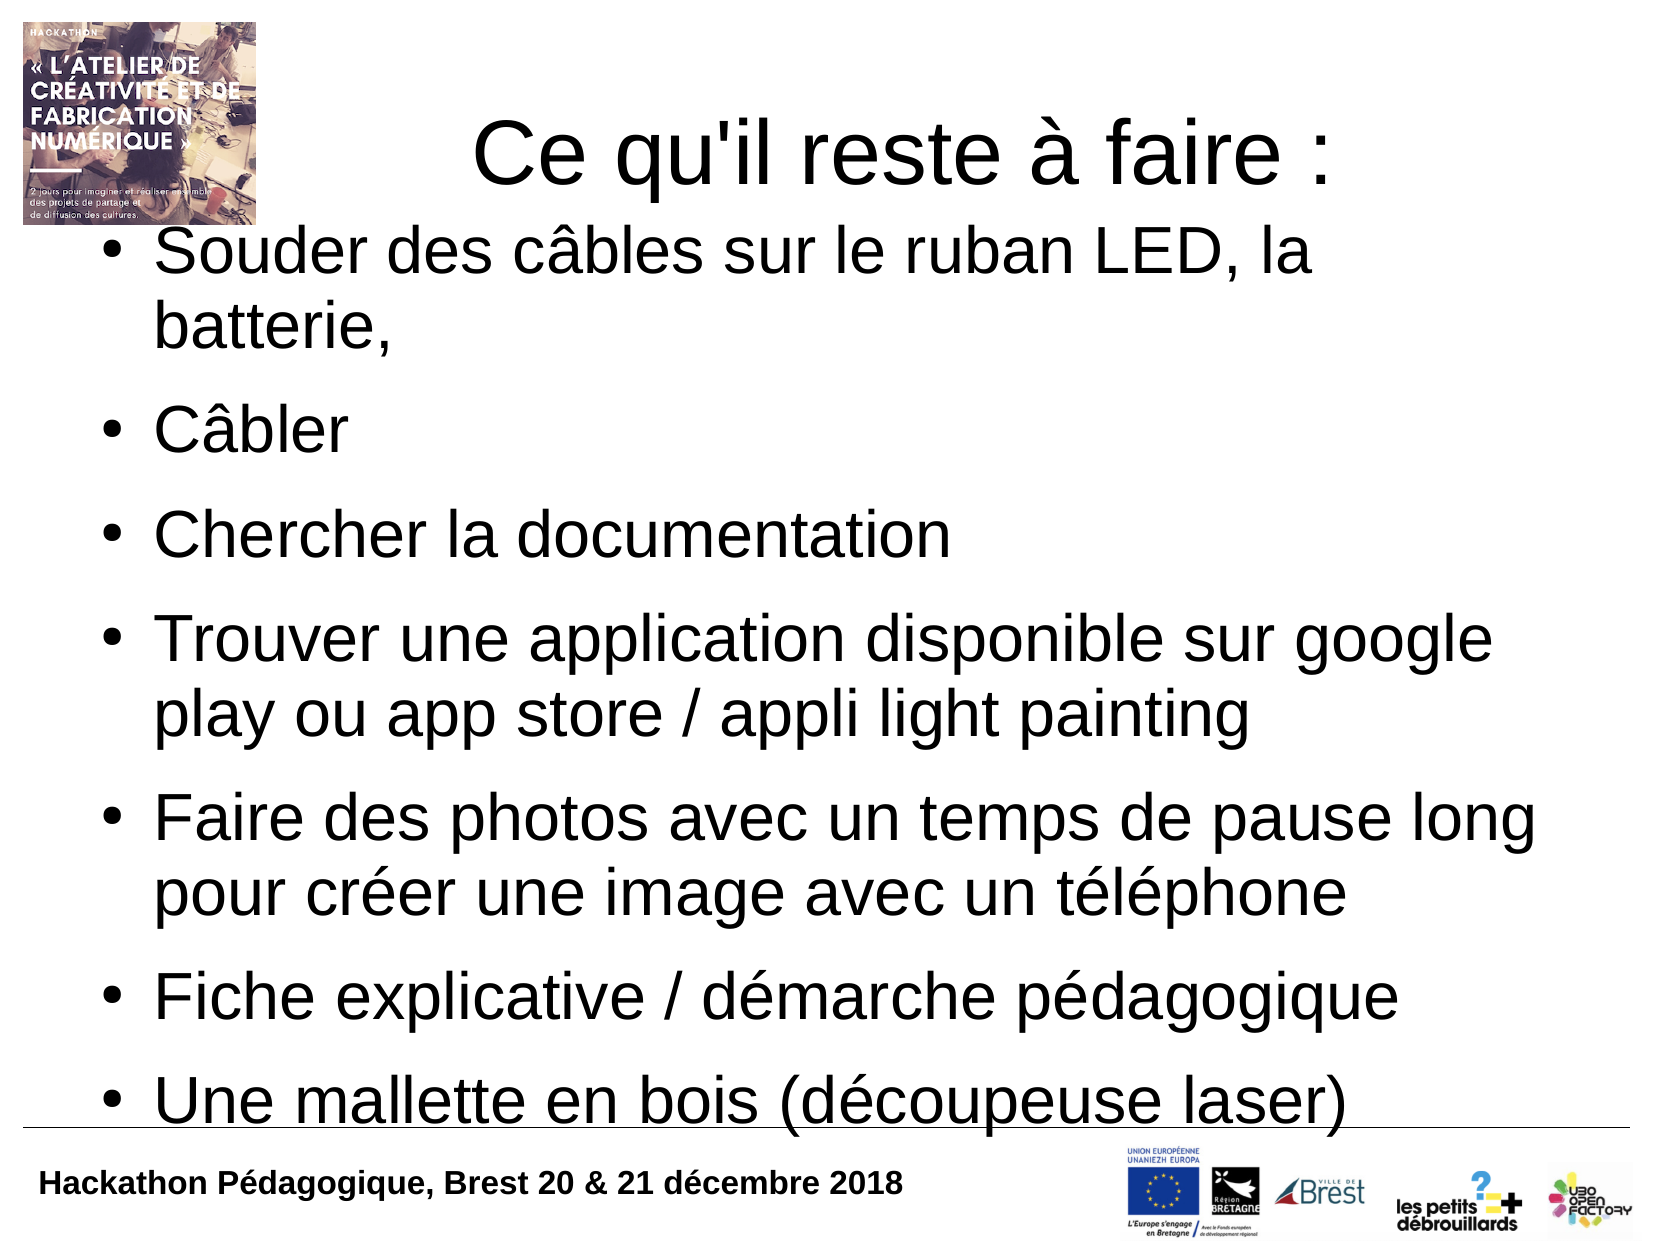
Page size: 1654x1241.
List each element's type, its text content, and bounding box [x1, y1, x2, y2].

picture [1120, 1137, 1642, 1241]
title Ce qu'il reste à faire : [256, 49, 1571, 213]
picture [23, 22, 256, 225]
list Souder des câbles sur le ruban LED, la batterie, Câbler Chercher la documentation Trouver une application disponible sur google play ou app store / appli light painting Faire des photos avec un temps de pause long pour créer une image avec un téléphone Fiche explicative / démarche pédagogique Une mallette en bois (découpeuse laser) [82, 213, 1571, 1139]
text_box Hackathon Pédagogique, Brest 20 & 21 décembre 2018 [23, 1157, 945, 1211]
